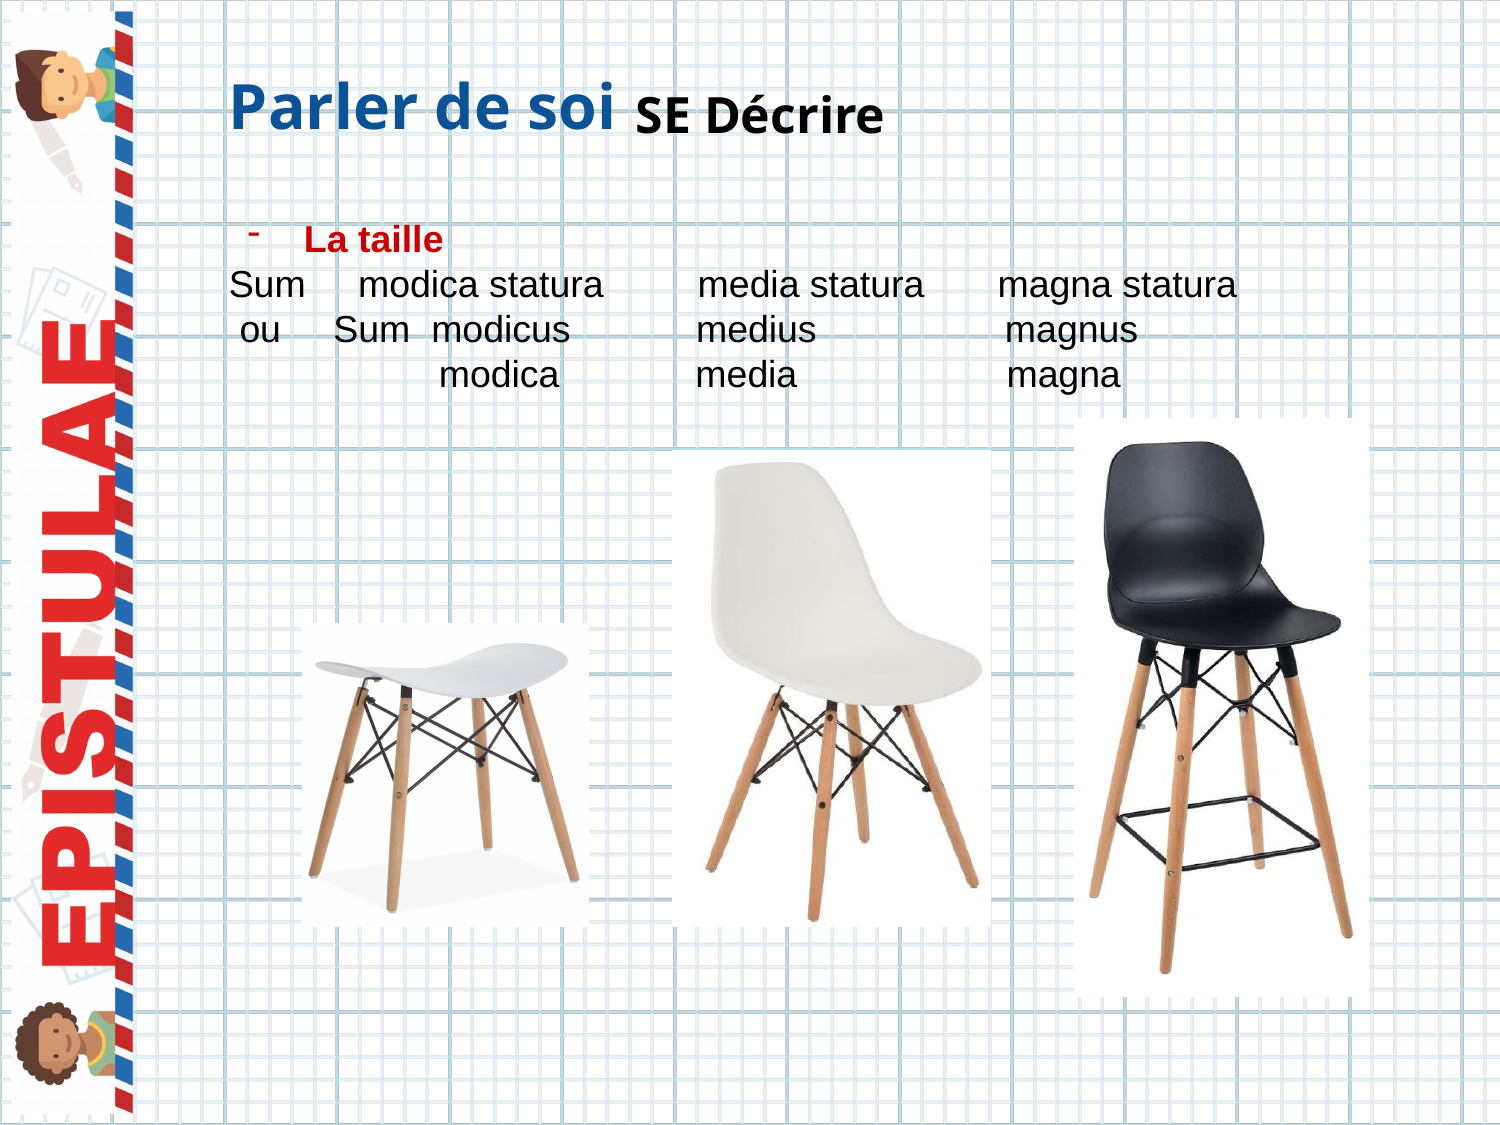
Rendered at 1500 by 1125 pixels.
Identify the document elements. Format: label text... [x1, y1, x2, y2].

text_box La taille Sum modica statura media statura magna statura ou Sum modicus medius magnus modica media magna [214, 199, 1411, 611]
picture [0, 0, 1500, 1125]
text_box Parler de soi [213, 51, 1110, 200]
text_box SE Décrire [620, 68, 1500, 216]
